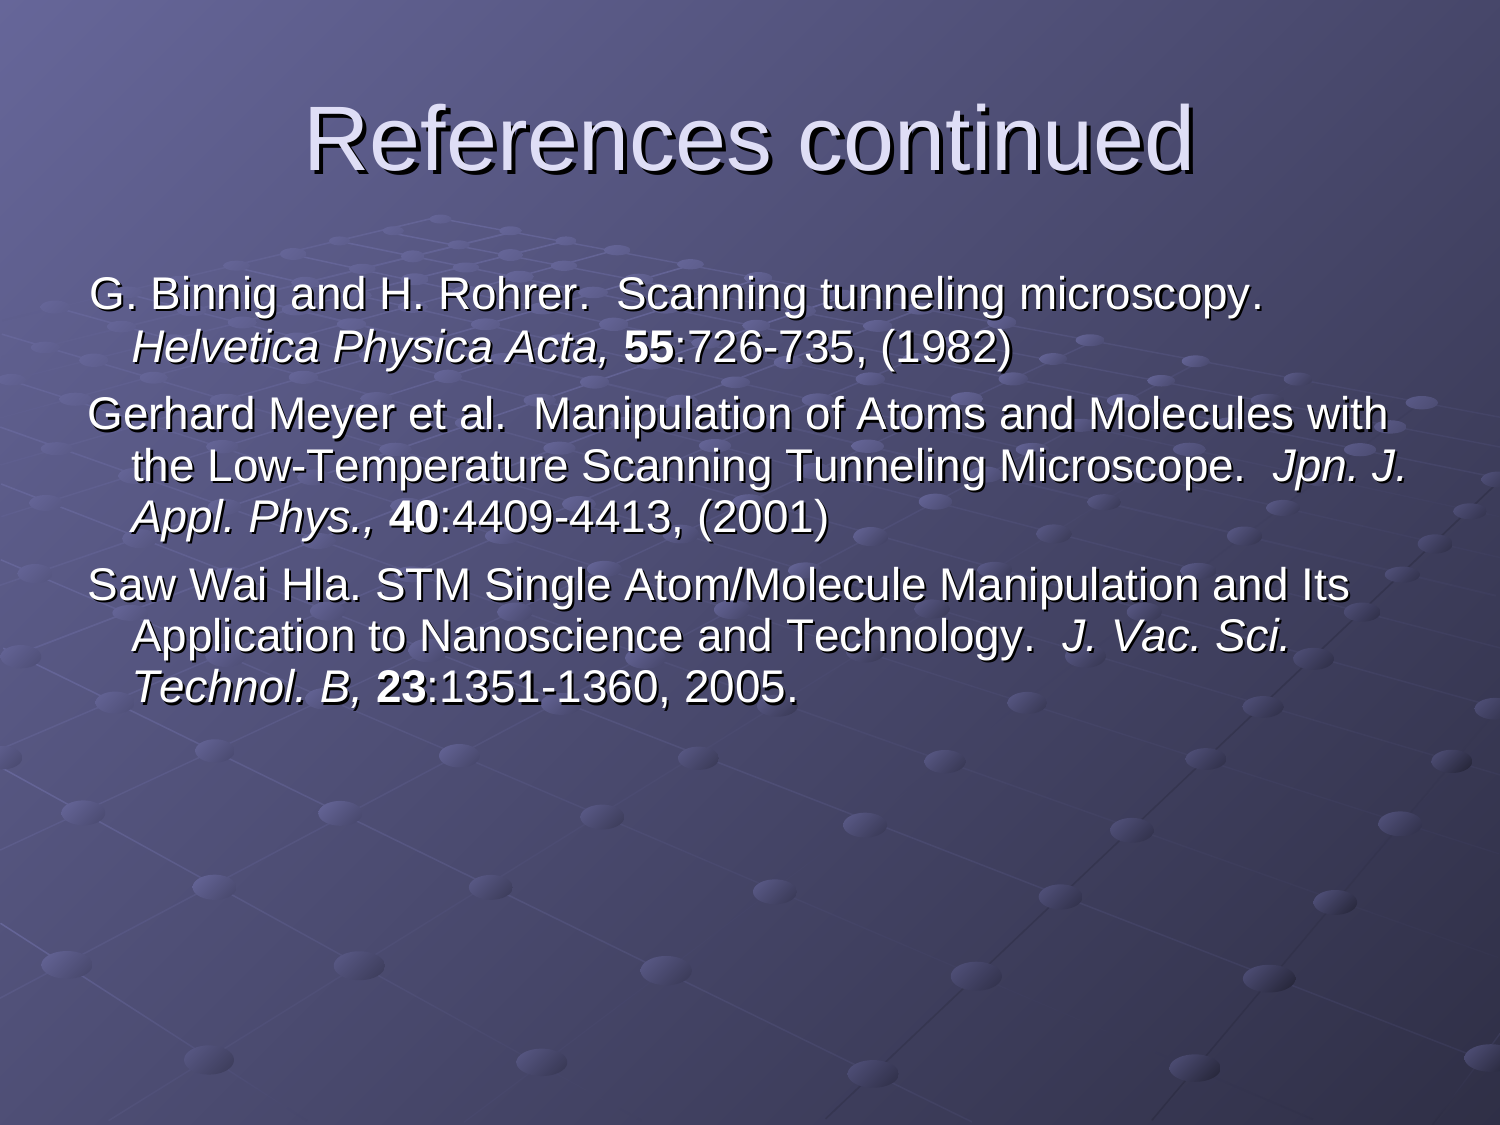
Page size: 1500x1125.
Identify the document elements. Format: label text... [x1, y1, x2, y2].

list G. Binnig and H. Rohrer. Scanning tunneling microscopy. Helvetica Physica Acta, 55:726-735, (1982) Gerhard Meyer et al. Manipulation of Atoms and Molecules with the Low-Temperature Scanning Tunneling Microscope. Jpn. J. Appl. Phys., 40:4409-4413, (2001) Saw Wai Hla. STM Single Atom/Molecule Manipulation and Its Application to Nanoscience and Technology. J. Vac. Sci. Technol. B, 23:1351-1360, 2005. [75, 262, 1426, 992]
title References continued [75, 52, 1426, 226]
